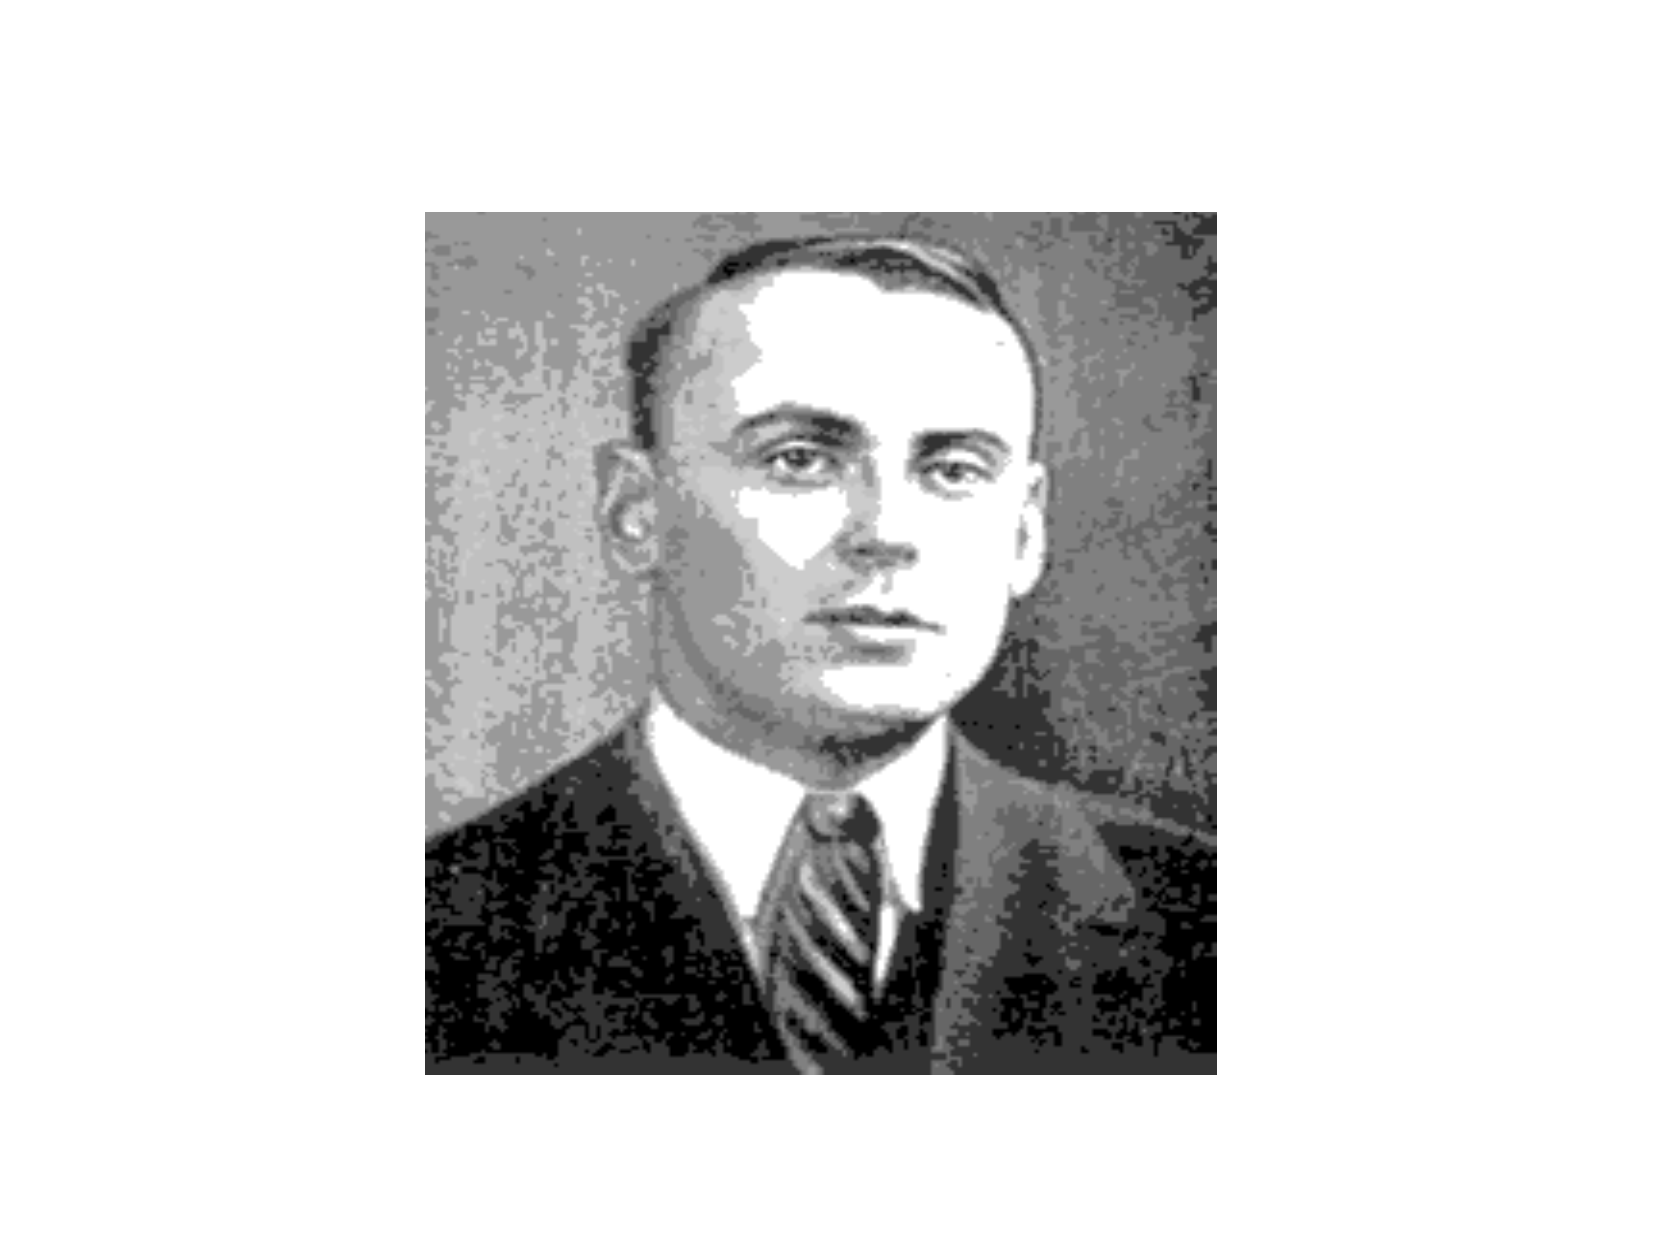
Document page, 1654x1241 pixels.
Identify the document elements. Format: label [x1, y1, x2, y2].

picture [425, 212, 1217, 1075]
